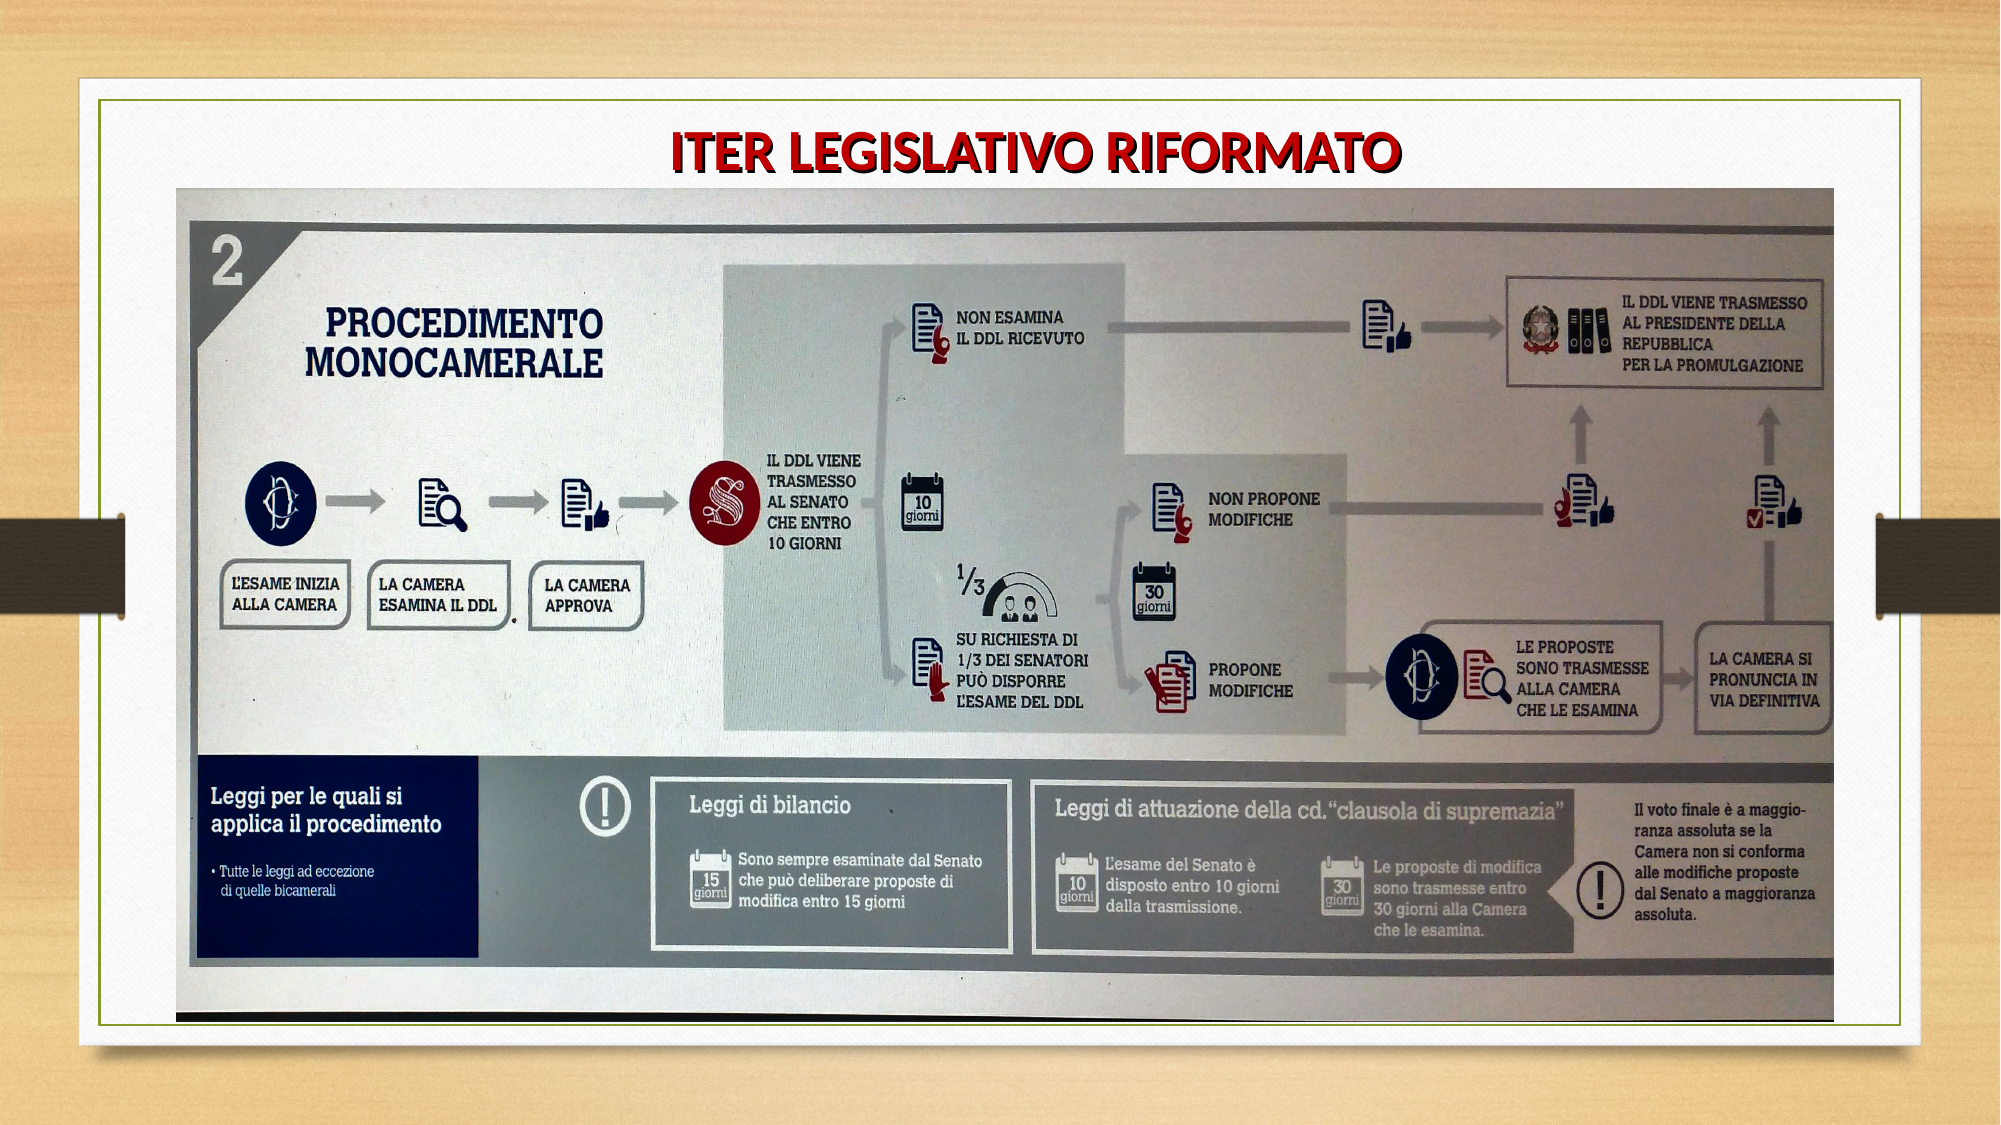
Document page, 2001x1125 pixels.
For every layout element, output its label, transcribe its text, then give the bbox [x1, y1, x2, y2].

picture [176, 188, 1834, 1022]
text_box ITER LEGISLATIVO RIFORMATO [586, 104, 1486, 191]
